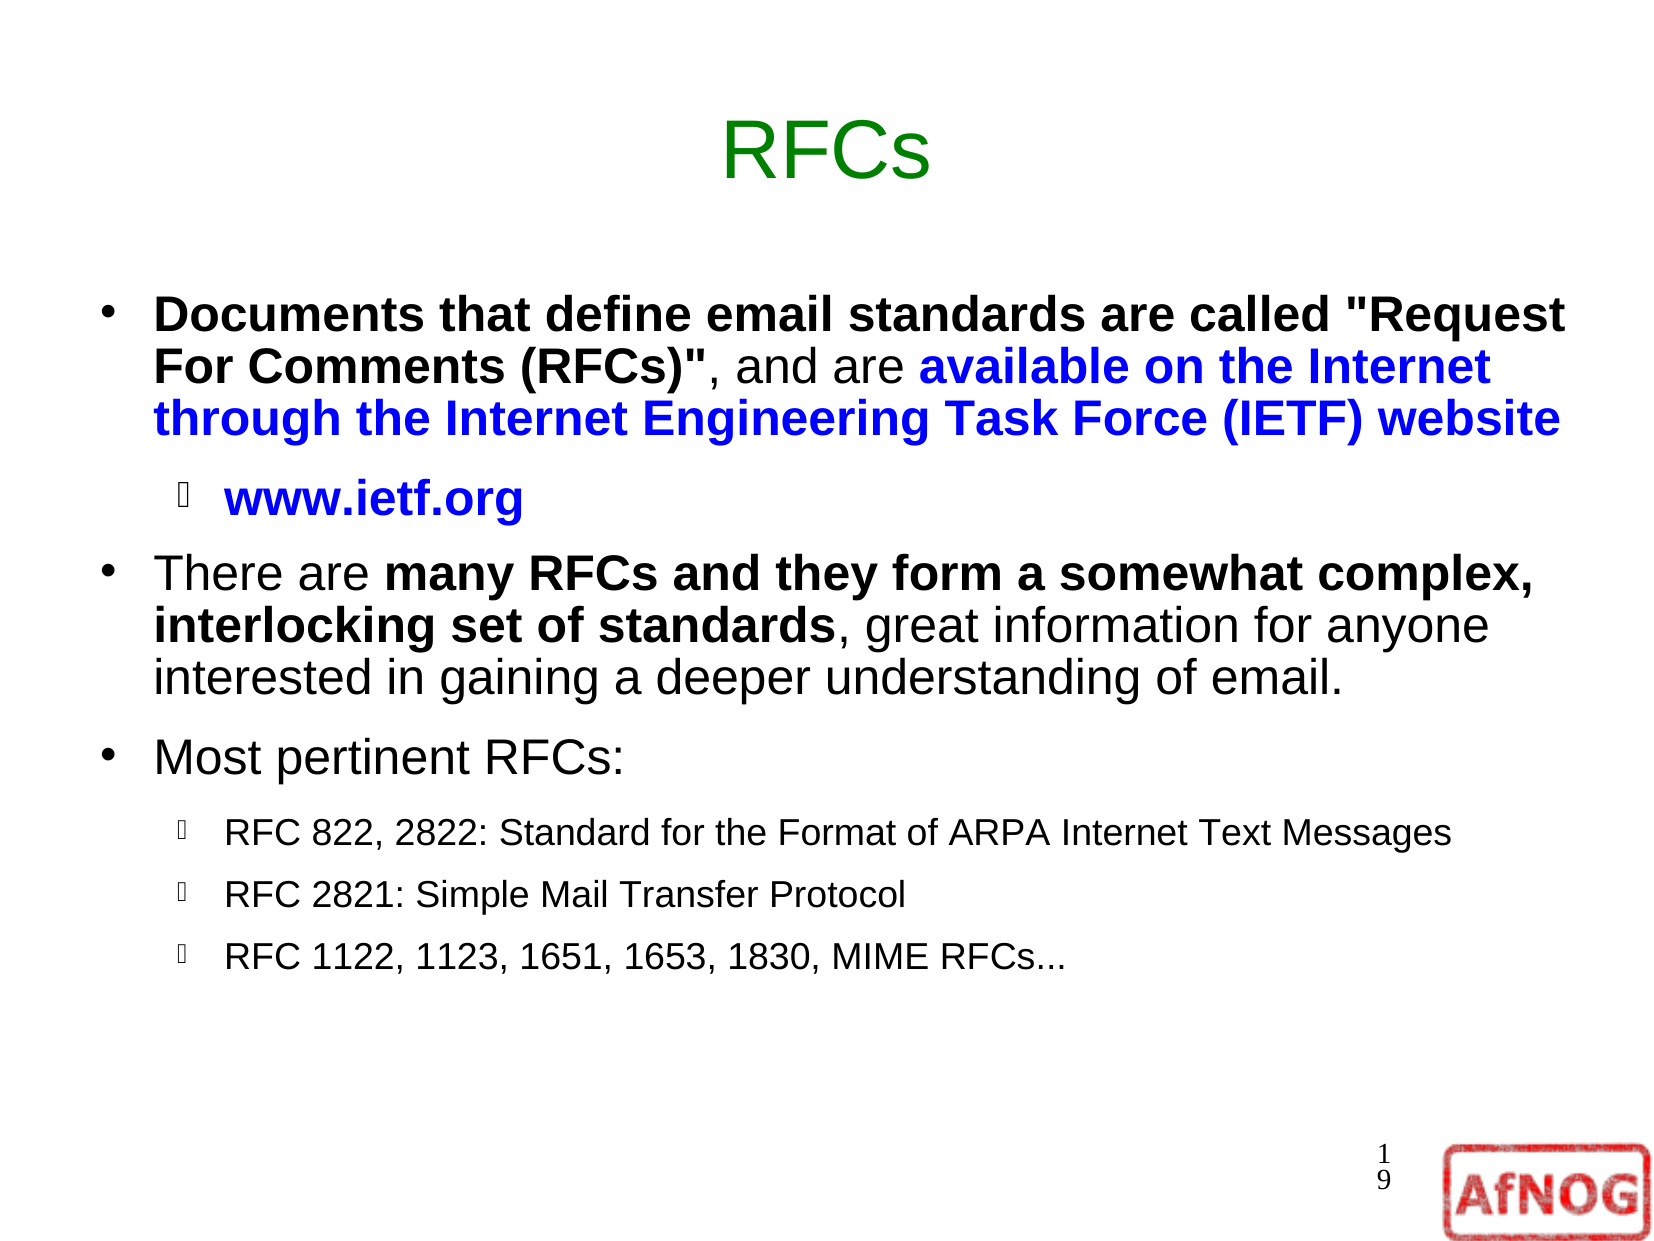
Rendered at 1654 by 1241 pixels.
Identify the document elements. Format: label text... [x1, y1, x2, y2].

list Documents that define email standards are called "Request For Comments (RFCs)", and are available on the Internet through the Internet Engineering Task Force (IETF) website www.ietf.org There are many RFCs and they form a somewhat complex, interlocking set of standards, great information for anyone interested in gaining a deeper understanding of email. Most pertinent RFCs: RFC 822, 2822: Standard for the Format of ARPA Internet Text Messages RFC 2821: Simple Mail Transfer Protocol RFC 1122, 1123, 1651, 1653, 1830, MIME RFCs... [82, 290, 1571, 1241]
title RFCs [82, 15, 1571, 290]
picture [1571, 1141, 1654, 1241]
